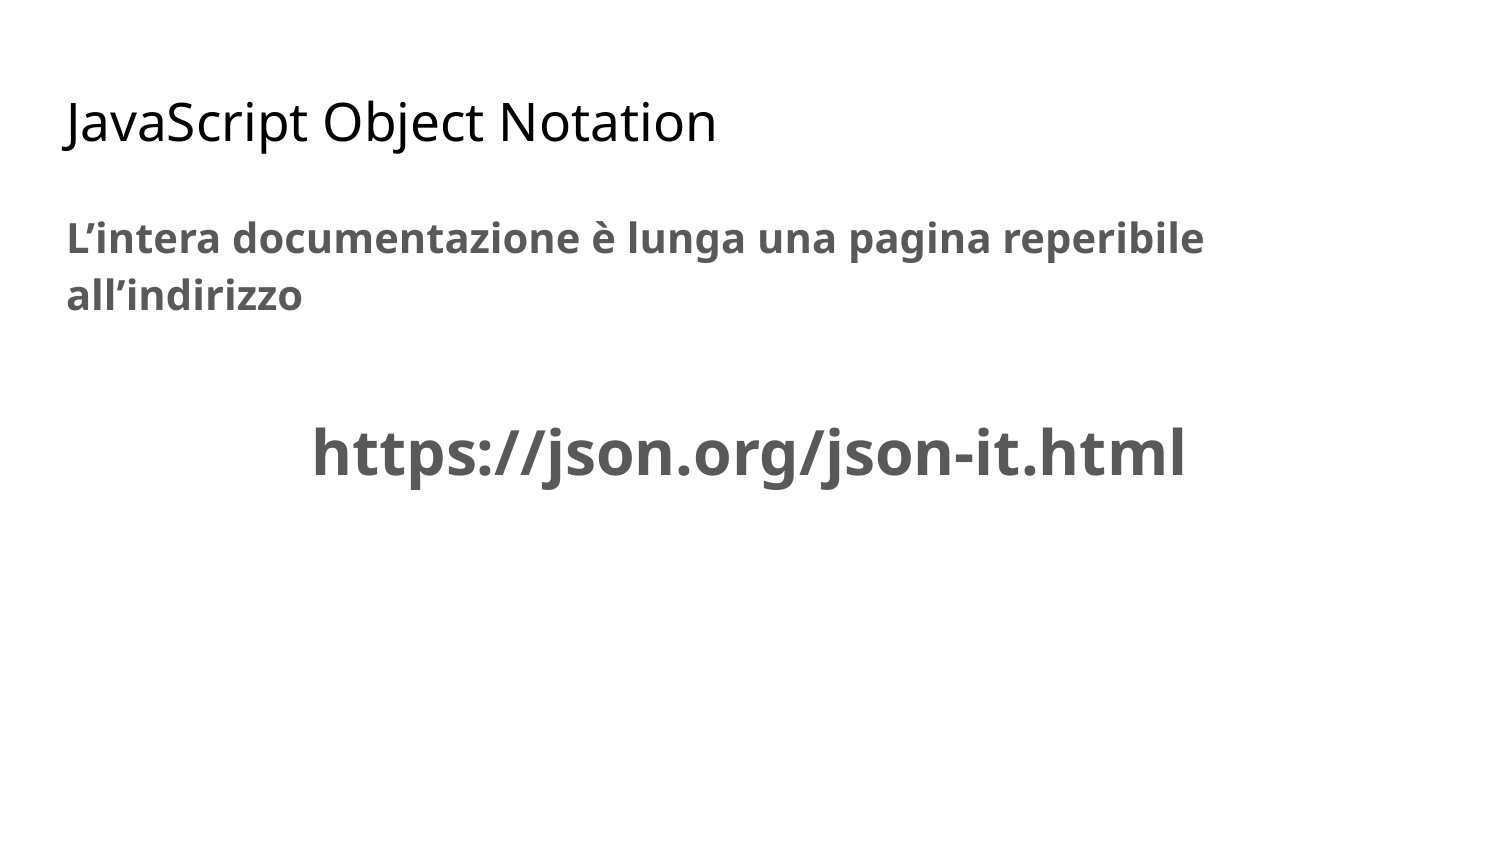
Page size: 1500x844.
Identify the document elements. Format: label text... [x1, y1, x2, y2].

title JavaScript Object Notation [51, 72, 1449, 167]
list L’intera documentazione è lunga una pagina reperibile all’indirizzo https://json.org/json-it.html [51, 189, 1449, 750]
